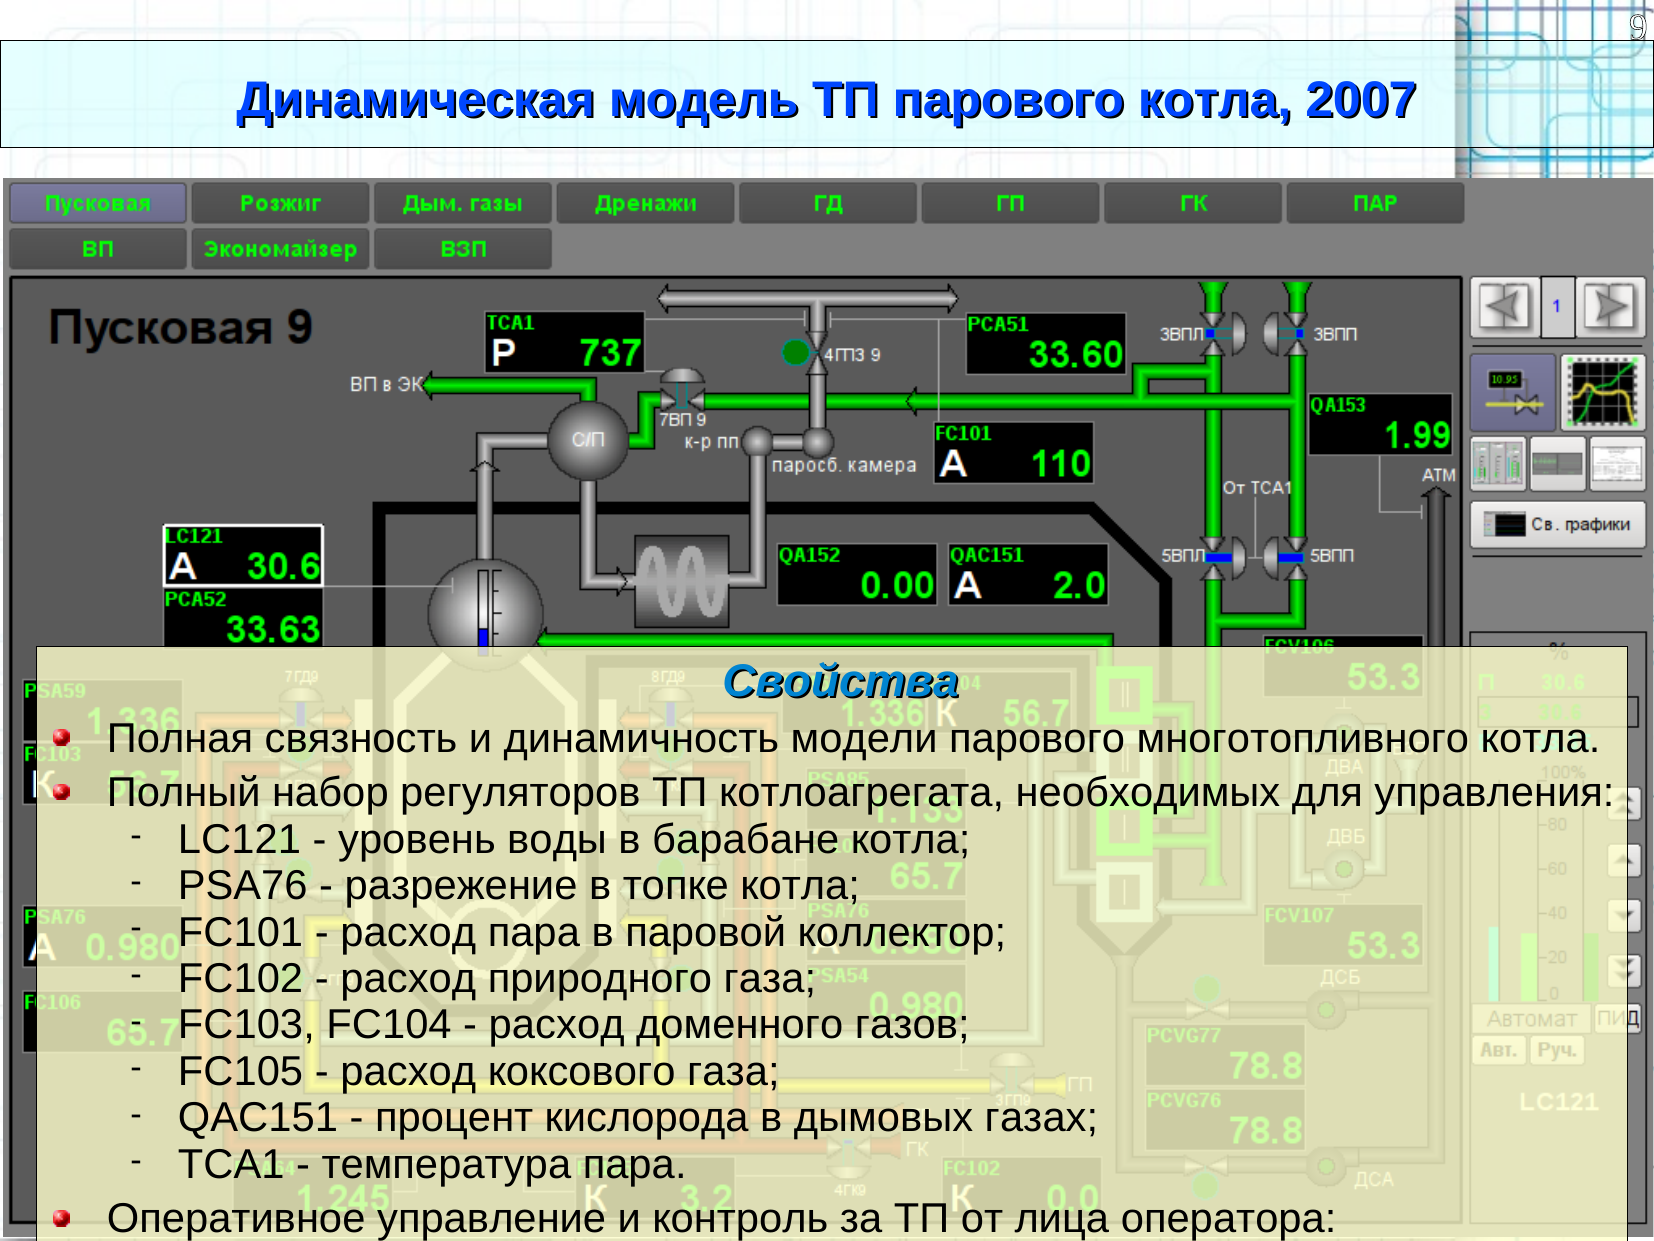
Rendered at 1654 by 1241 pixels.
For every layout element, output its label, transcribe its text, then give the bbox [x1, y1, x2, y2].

picture [1634, 17, 1642, 27]
title Динамическая модель ТП парового котла, 2007 [0, 40, 1654, 148]
list Свойства Полная связность и динамичность модели парового многотопливного котла. Полный набор регуляторов ТП котлоагрегата, необходимых для управления: LC121 - уровень воды в барабане котла; PSA76 - разрежение в топке котла; FC101 - расход пара в паровой коллектор; FC102 - расход природного газа; FC103, FC104 - расход доменного газов; FC105 - расход коксового газа; QAC151 - процент кислорода в дымовых газах; TCA1 - температура пара. Оперативное управление и контроль за ТП от лица оператора: управление регуляторами; изучение динамики процесса по графикам. [36, 646, 1628, 1233]
picture [0, 0, 1654, 40]
picture [0, 148, 1654, 1241]
